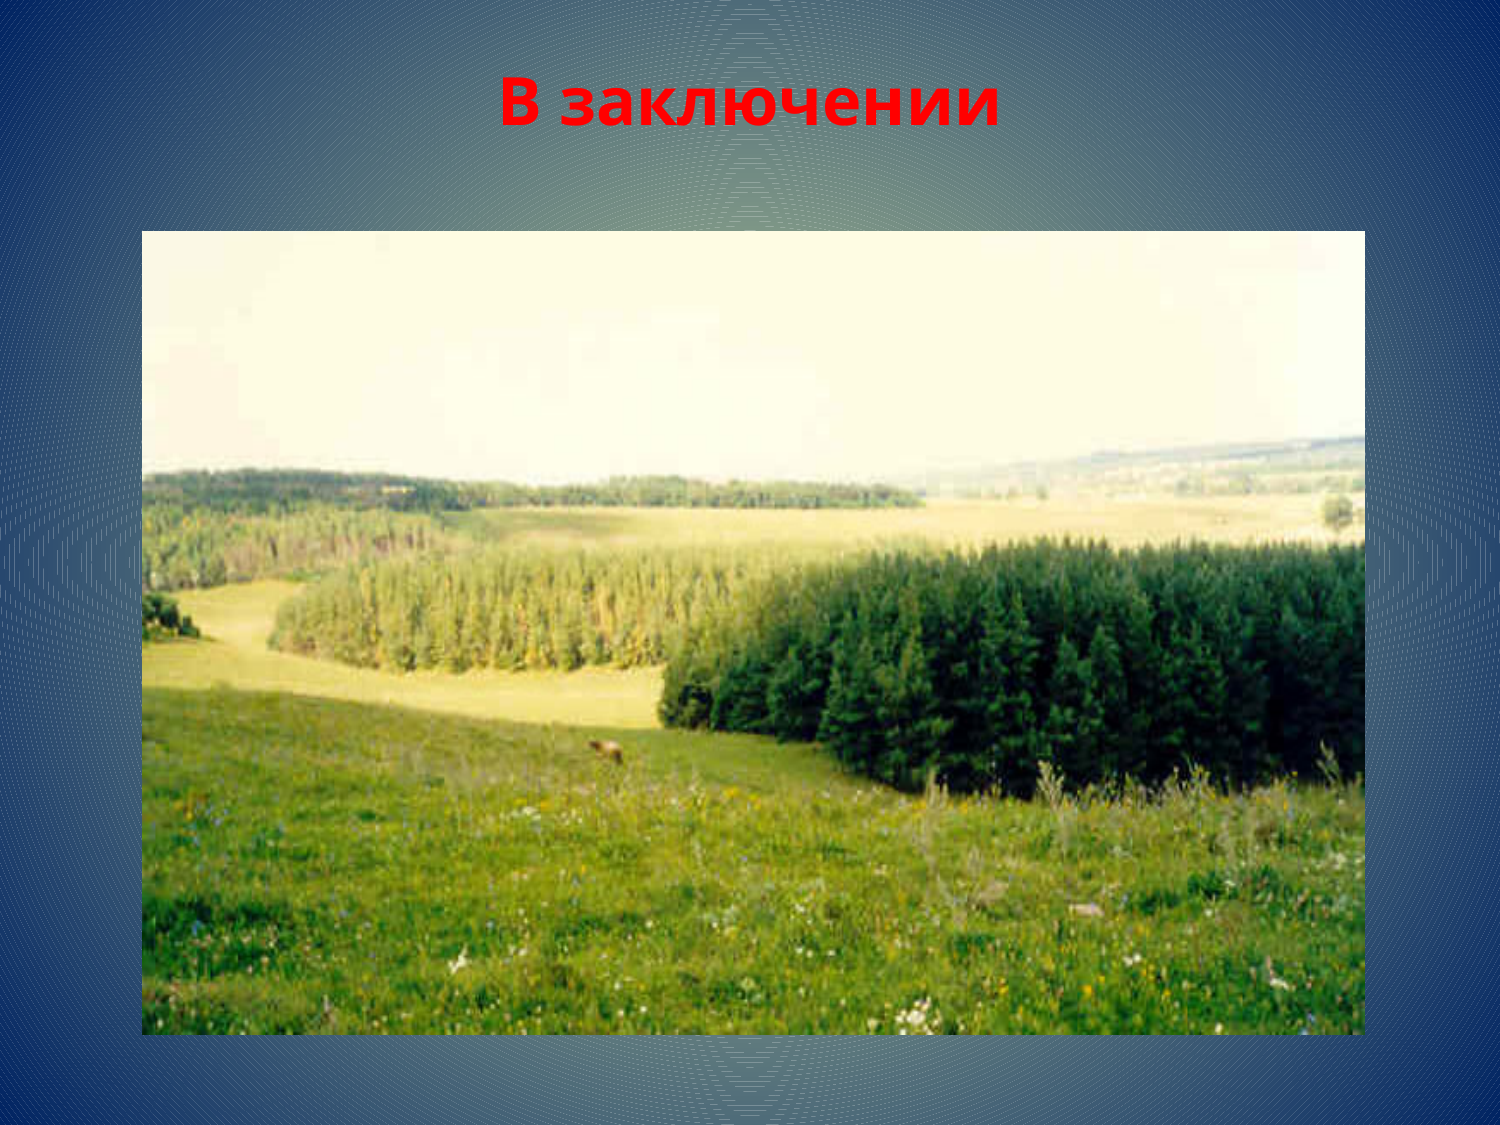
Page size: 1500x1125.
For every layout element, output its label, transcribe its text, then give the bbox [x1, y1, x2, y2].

picture [142, 231, 1365, 1036]
title В заключении [75, 45, 1426, 233]
